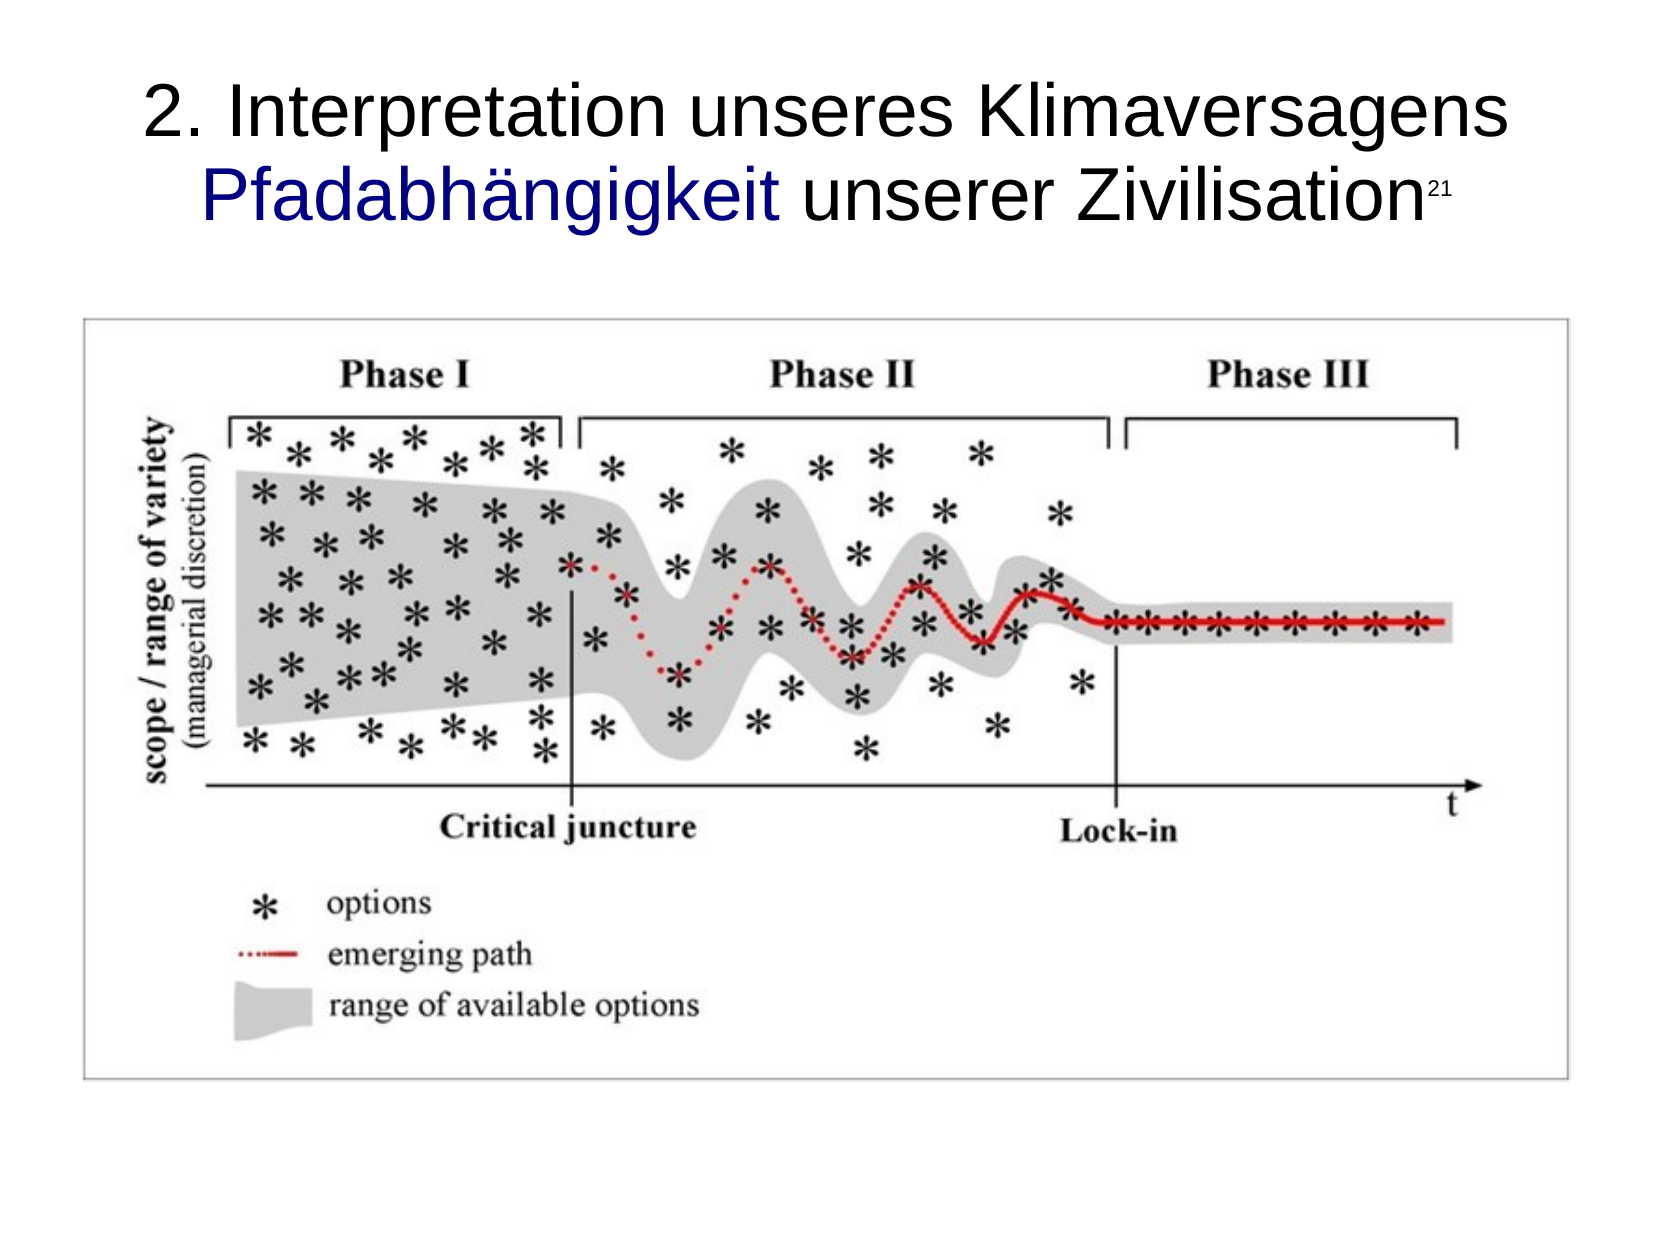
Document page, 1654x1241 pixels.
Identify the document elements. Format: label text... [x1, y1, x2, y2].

picture [82, 317, 1571, 1082]
title 2. Interpretation unseres Klimaversagens Pfadabhängigkeit unserer Zivilisation21 [82, 49, 1571, 257]
